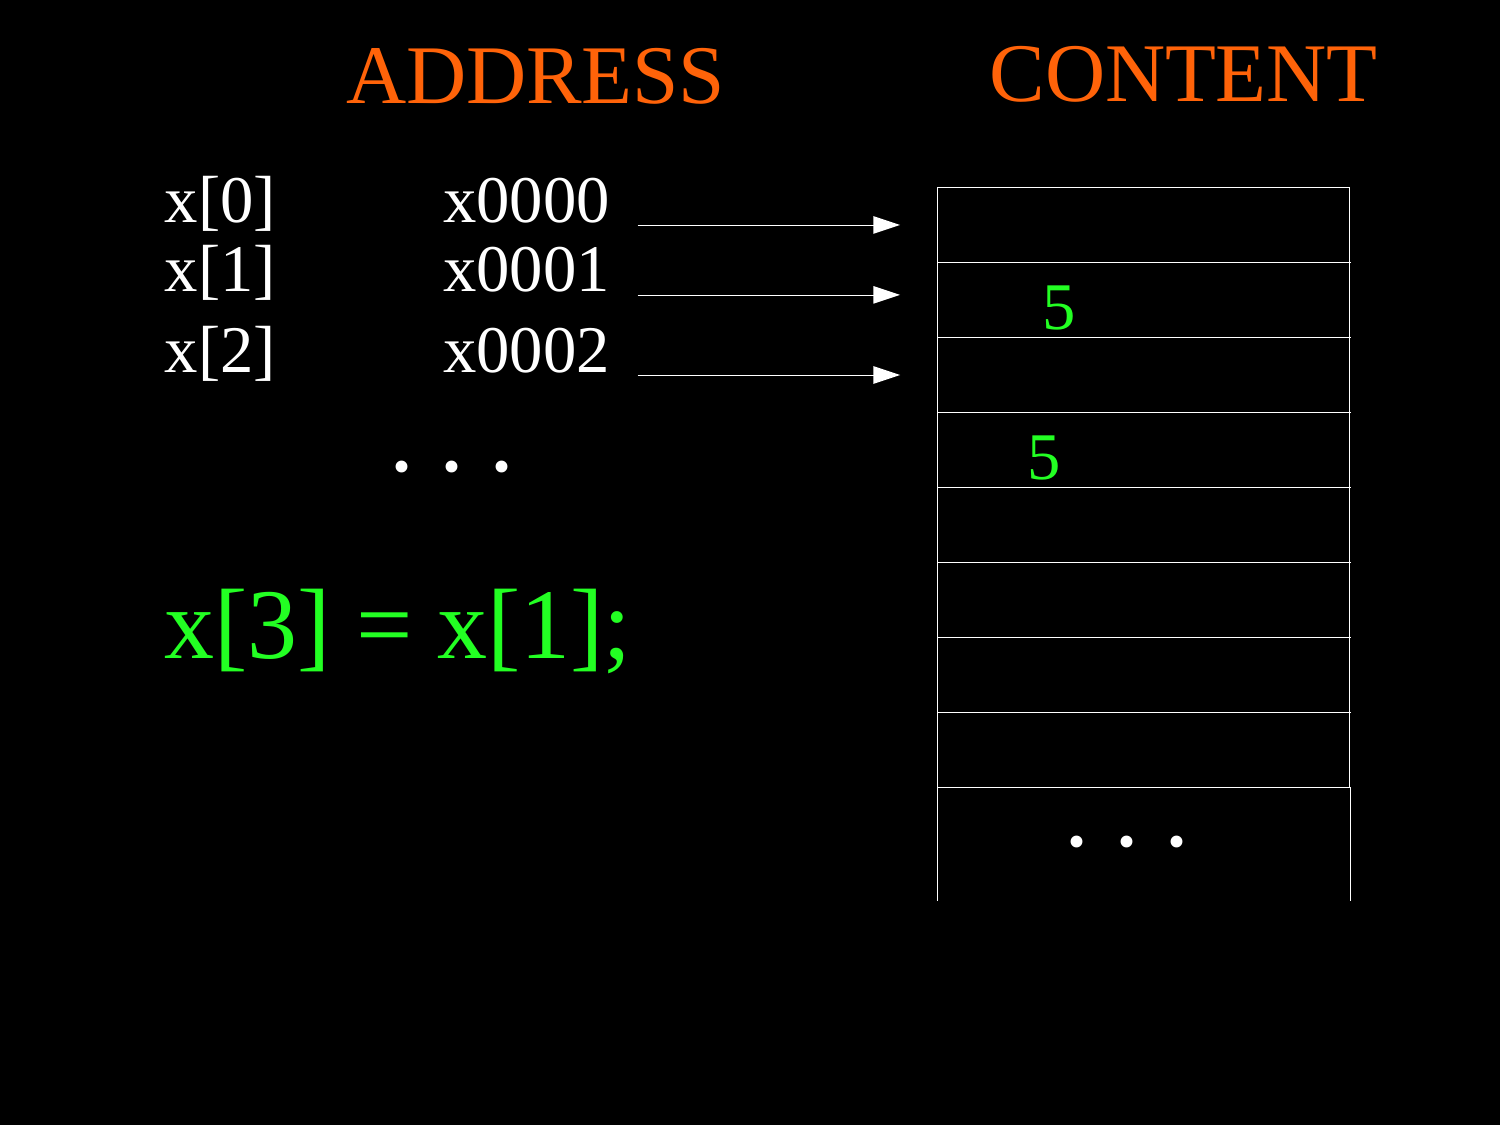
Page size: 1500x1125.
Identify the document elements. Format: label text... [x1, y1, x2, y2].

text_box . . . [375, 375, 563, 501]
text_box 5 [1027, 262, 1500, 352]
text_box ADDRESS [331, 22, 782, 130]
text_box x[3] = x[1]; [150, 562, 751, 699]
text_box CONTENT [975, 20, 1500, 128]
text_box x[1] x0001 [150, 224, 638, 305]
text_box . . . [1050, 750, 1238, 876]
text_box x[0] x0000 [150, 155, 638, 224]
text_box x[2] x0002 [150, 305, 638, 395]
text_box 5 [1012, 412, 1500, 502]
